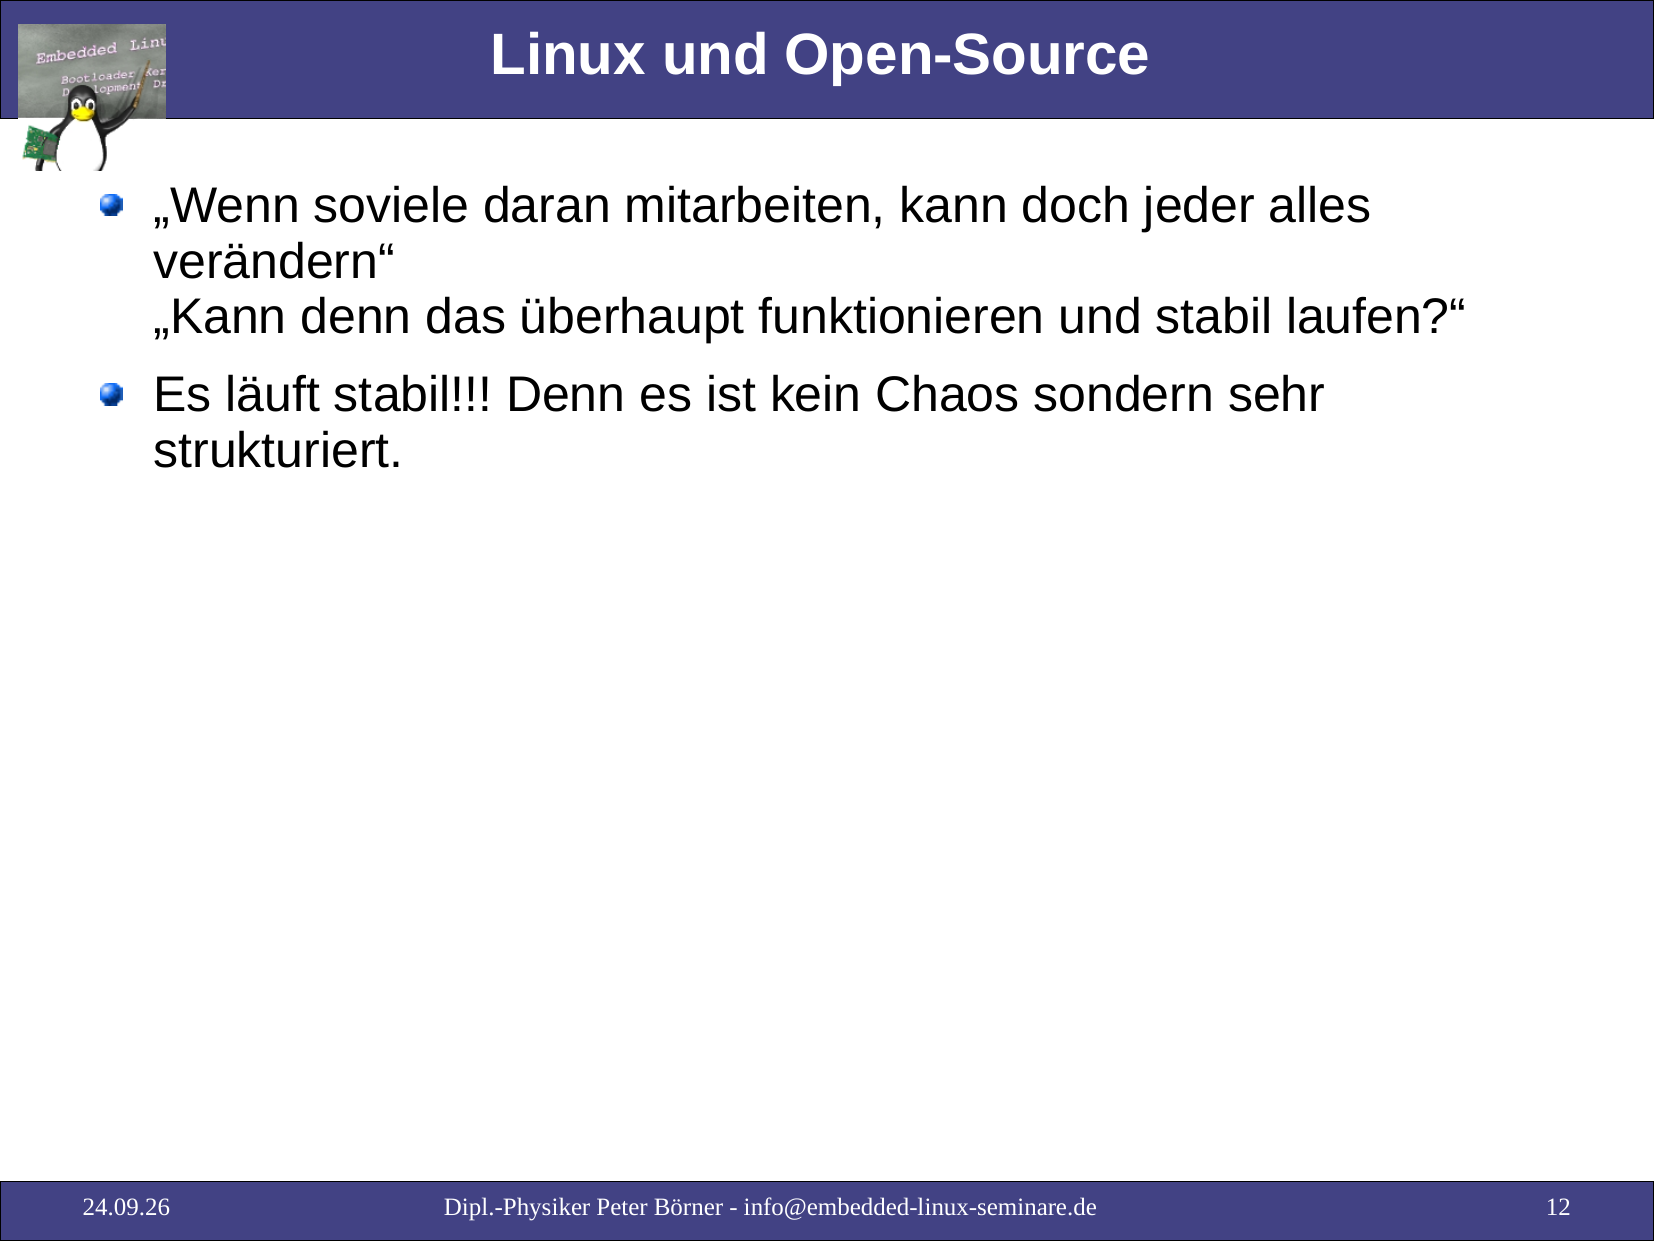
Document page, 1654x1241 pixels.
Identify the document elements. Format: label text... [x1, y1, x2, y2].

picture [18, 24, 166, 171]
list „Wenn soviele daran mitarbeiten, kann doch jeder alles verändern“ „Kann denn das überhaupt funktionieren und stabil laufen?“ Es läuft stabil!!! Denn es ist kein Chaos sondern sehr strukturiert. [82, 177, 1571, 1149]
title Linux und Open-Source [76, 19, 1565, 89]
